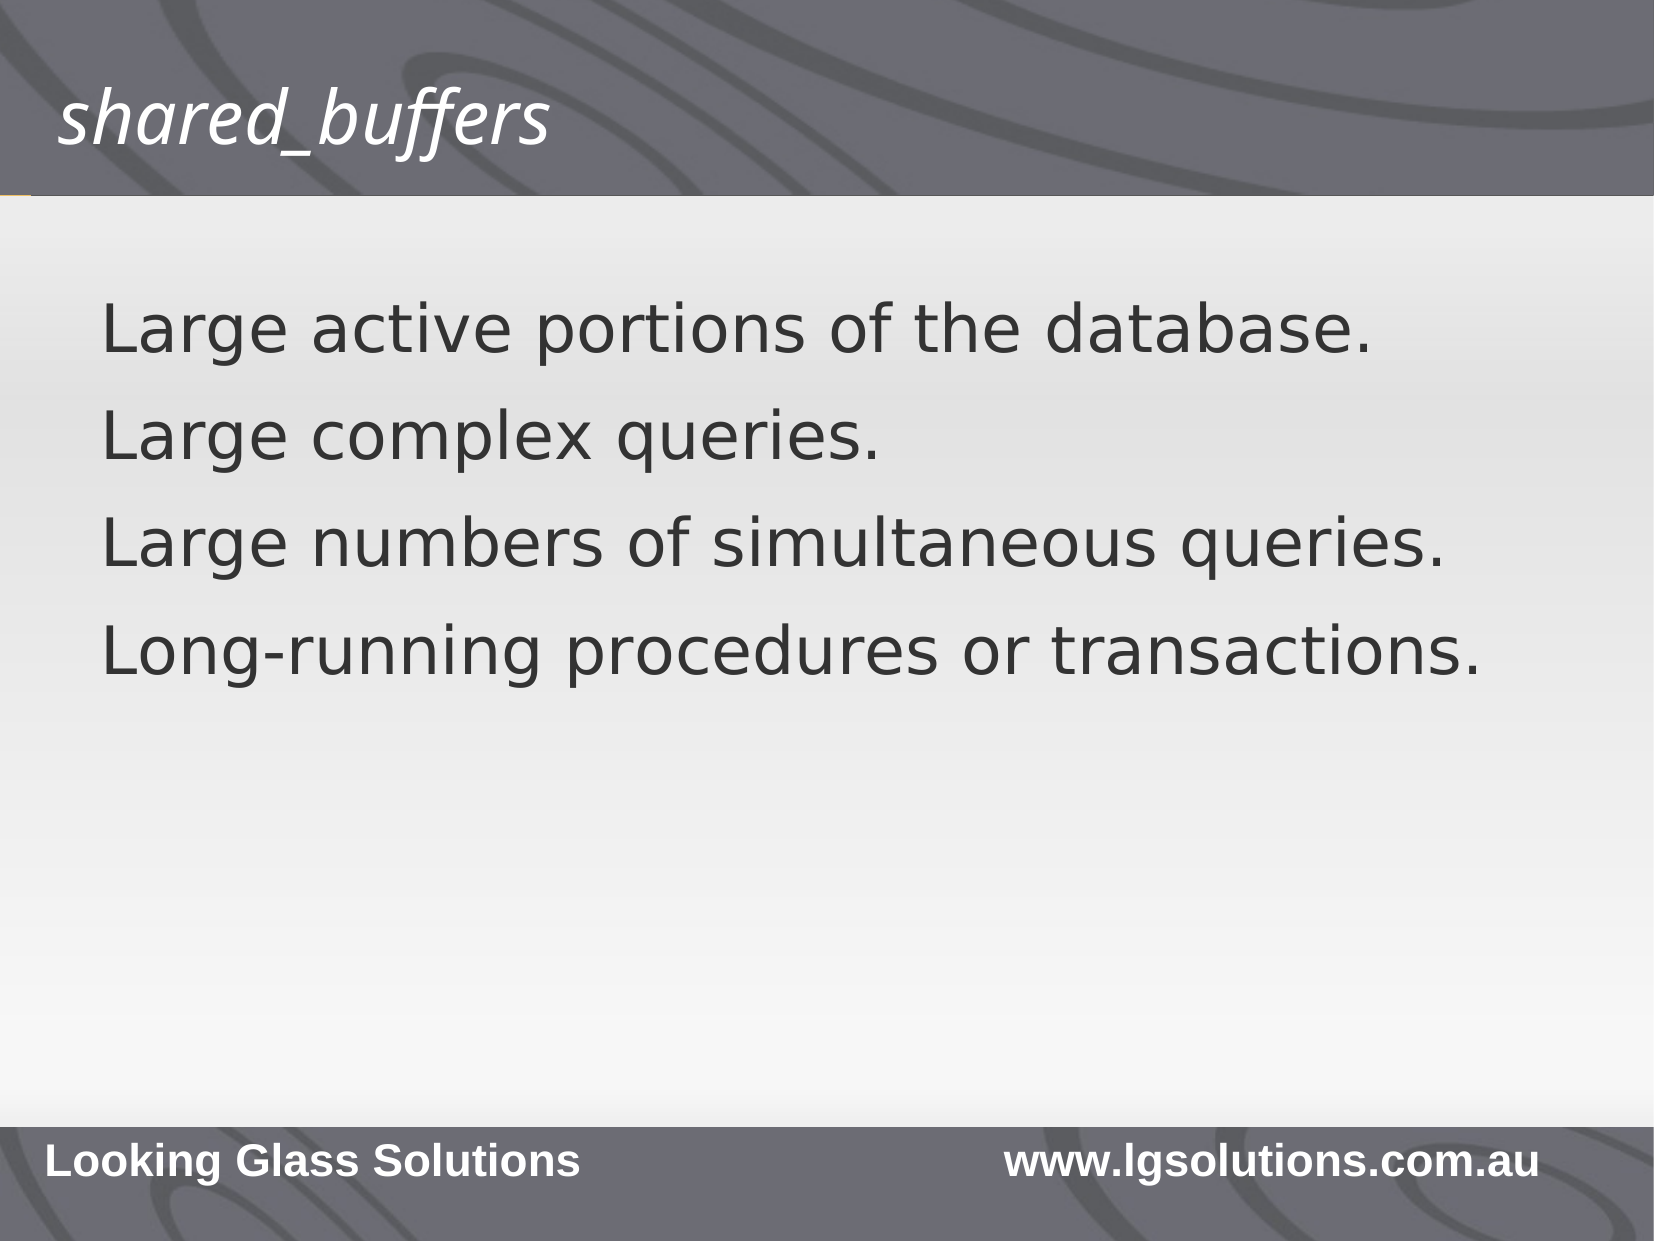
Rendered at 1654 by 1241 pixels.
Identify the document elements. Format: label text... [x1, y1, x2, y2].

list Large active portions of the database. Large complex queries. Large numbers of simultaneous queries. Long-running procedures or transactions. [82, 290, 1571, 1109]
picture [0, 0, 1654, 1241]
title shared_buffers [59, 41, 1270, 190]
